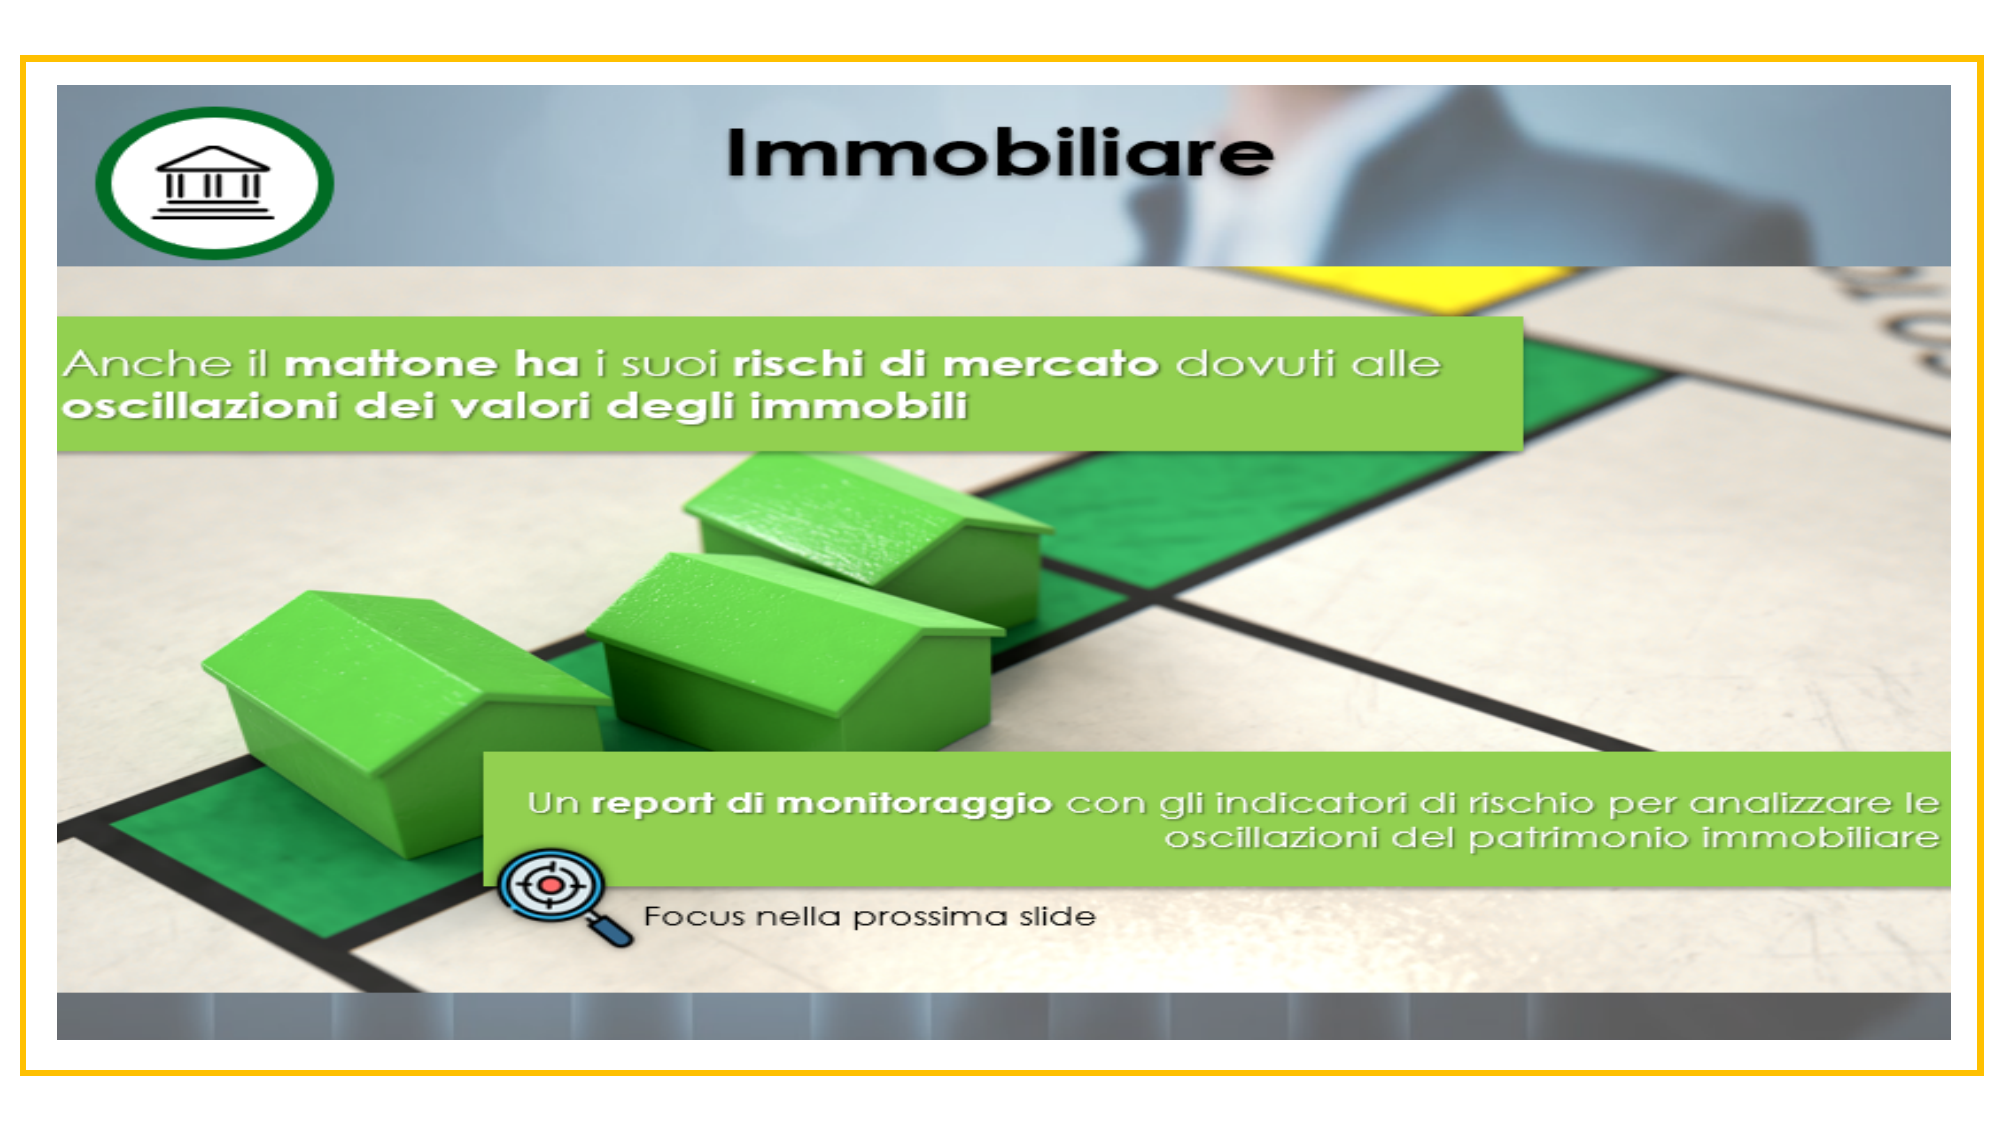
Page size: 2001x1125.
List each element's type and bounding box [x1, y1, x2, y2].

text_box [22, 58, 1981, 1073]
picture [57, 85, 1951, 1040]
